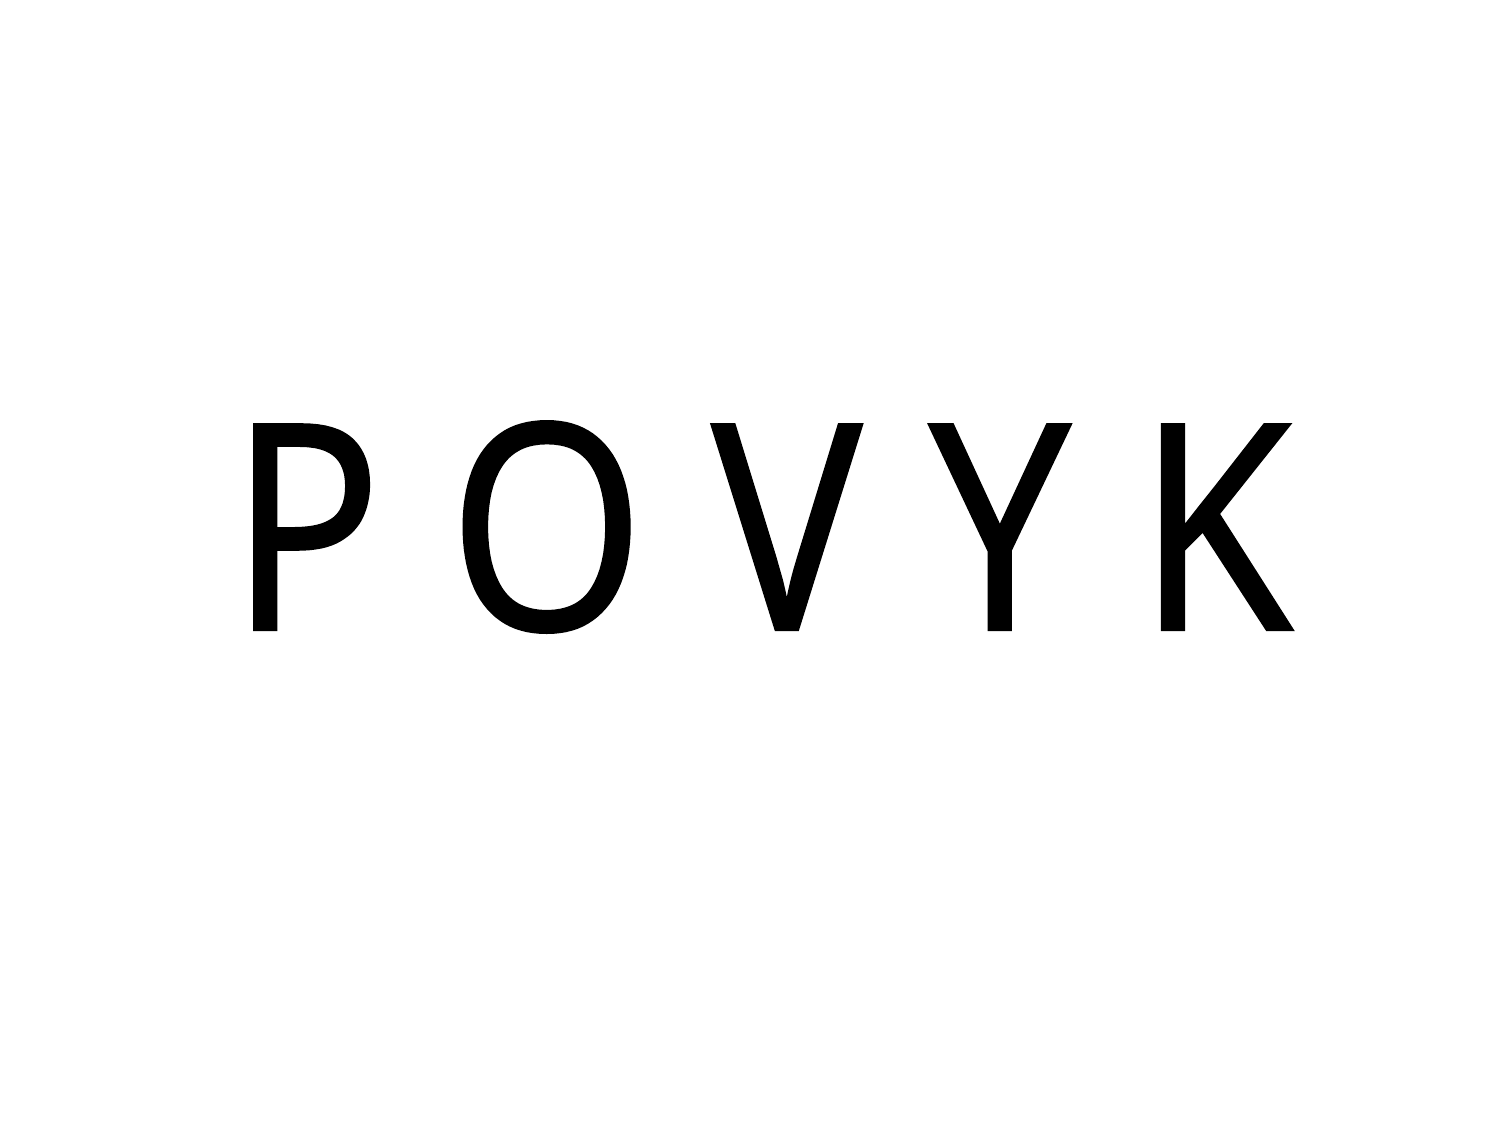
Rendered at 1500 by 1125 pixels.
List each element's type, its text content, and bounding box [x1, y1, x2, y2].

text_box P O V Y K [928, 424, 1072, 631]
text_box P O V Y K [711, 424, 863, 631]
text_box P O V Y K [463, 420, 630, 634]
text_box P O V Y K [253, 423, 370, 631]
text_box P O V Y K [1161, 423, 1294, 631]
